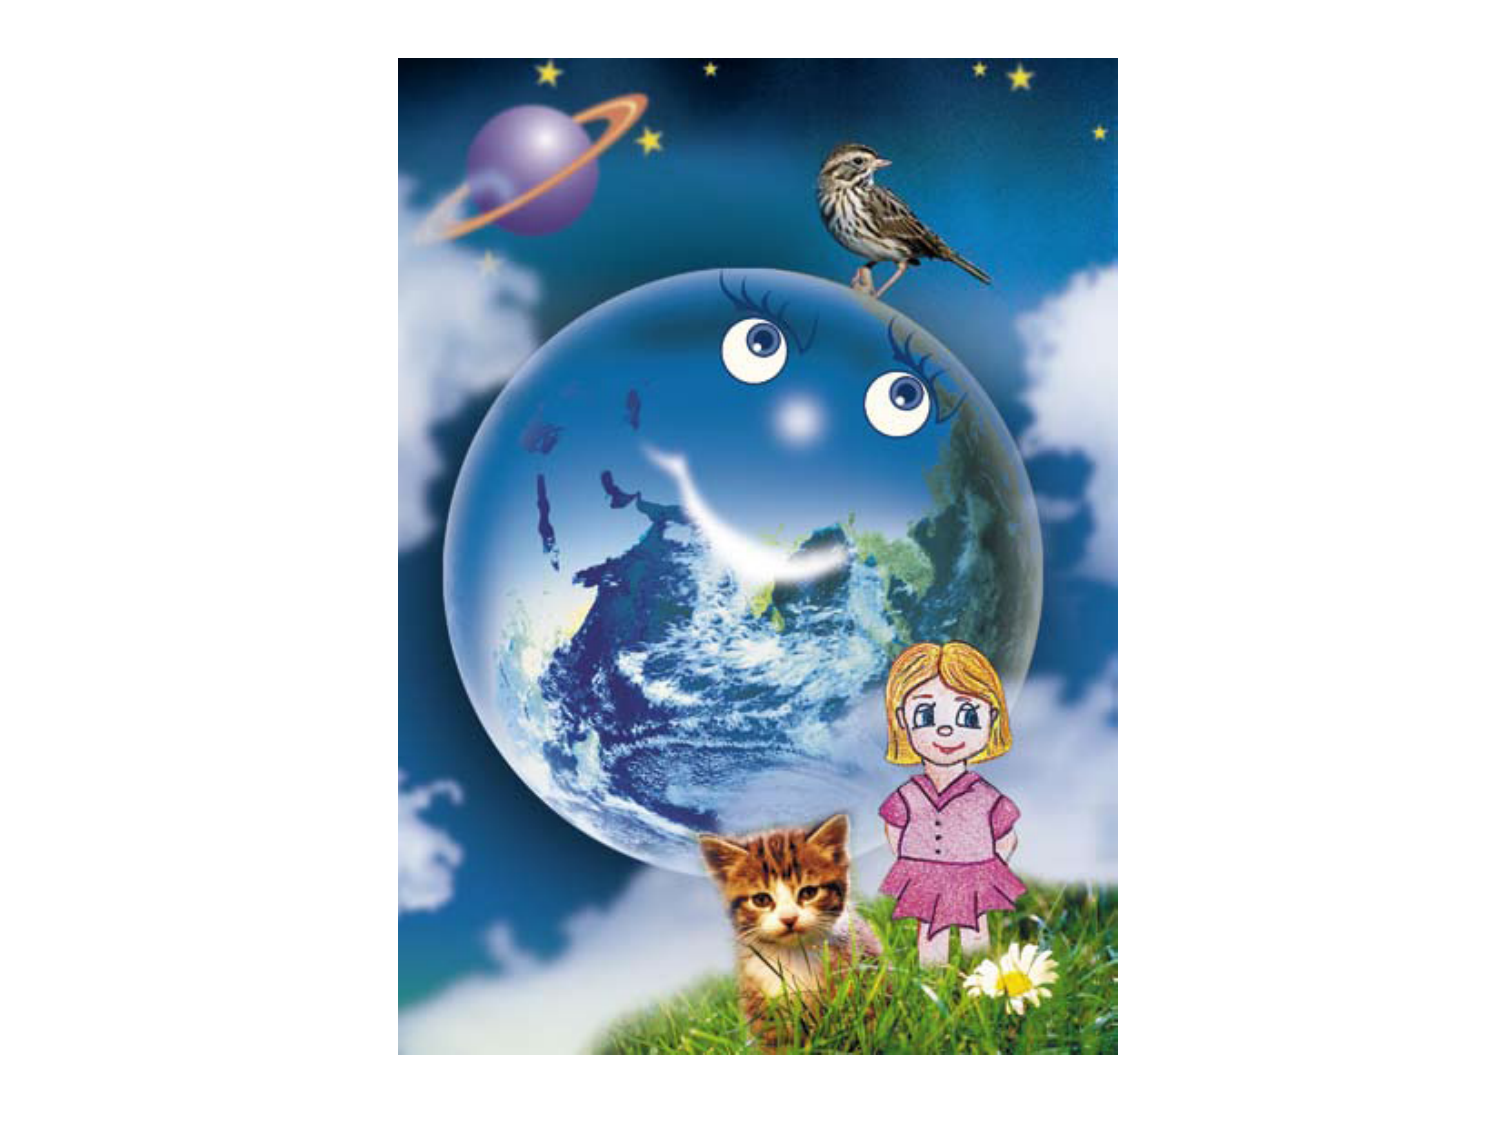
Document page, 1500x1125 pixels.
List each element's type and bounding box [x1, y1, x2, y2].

picture [398, 58, 1118, 1055]
